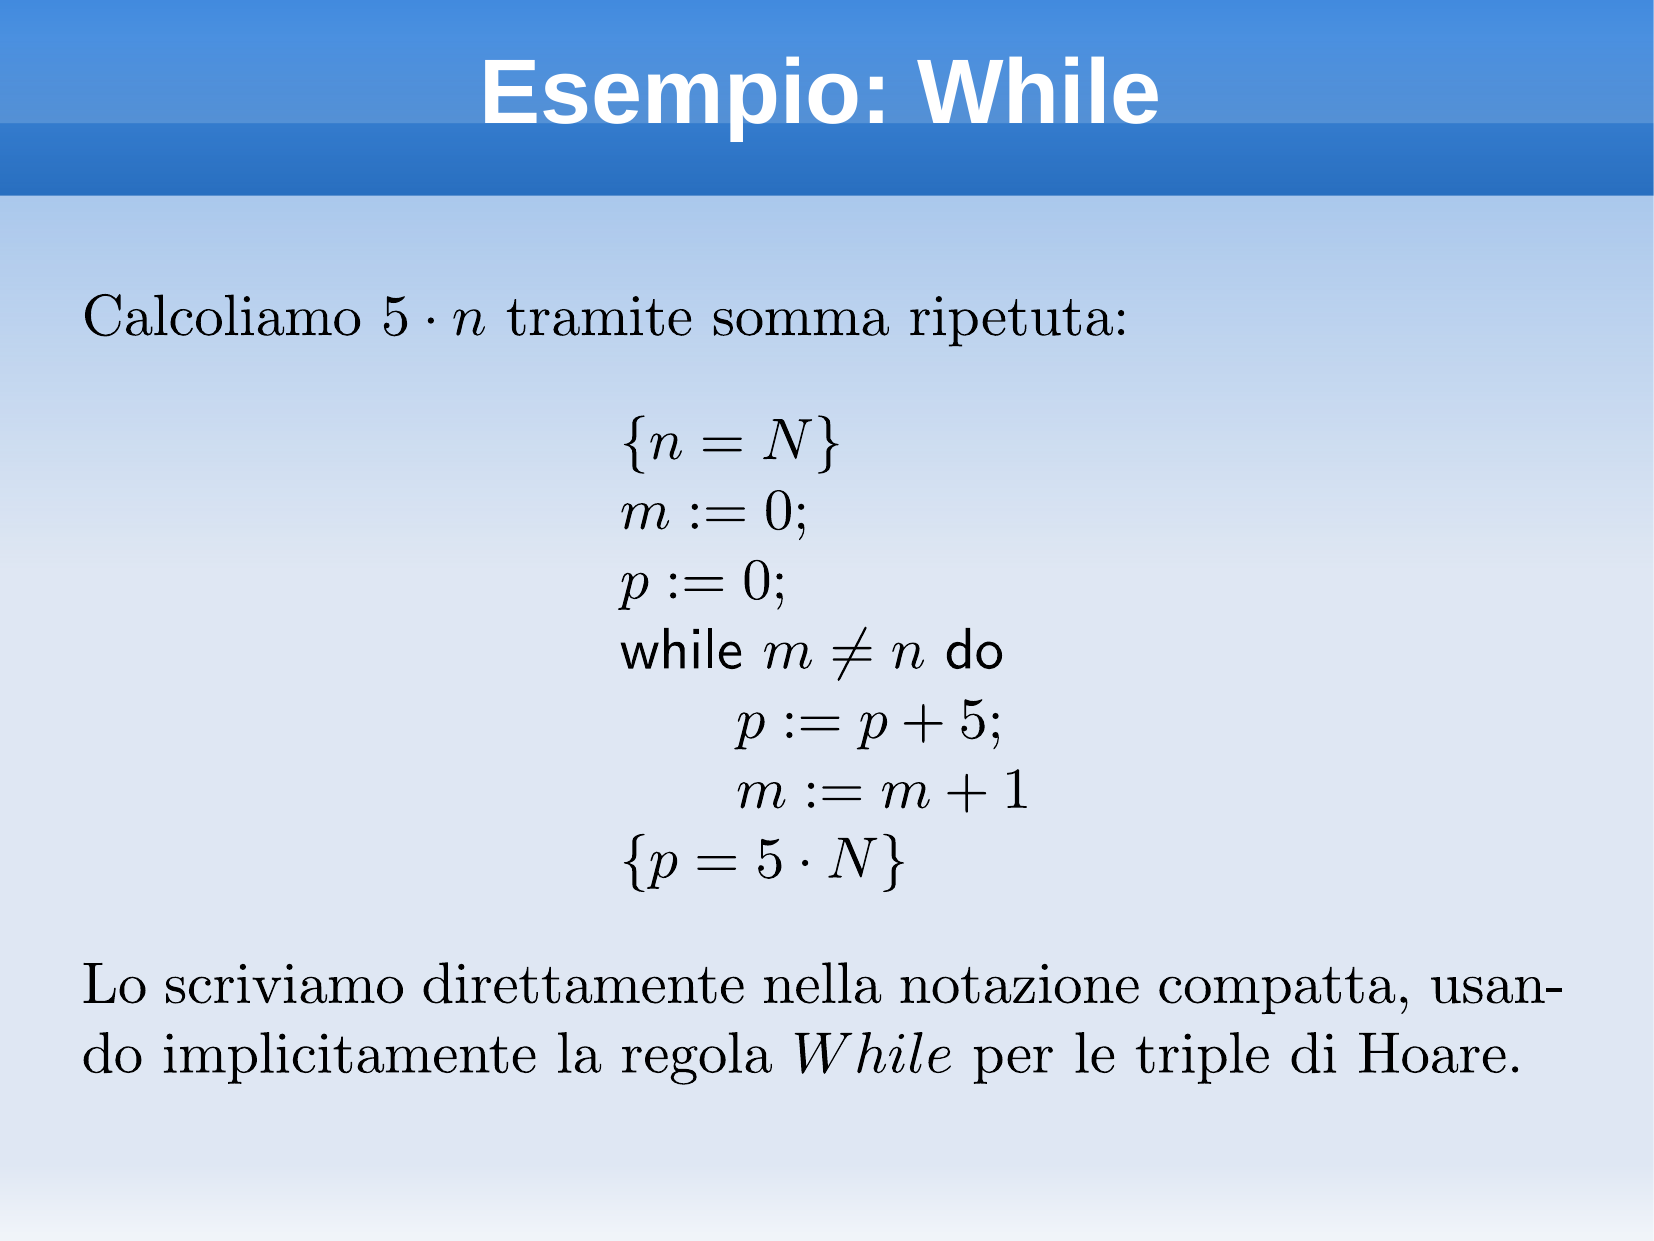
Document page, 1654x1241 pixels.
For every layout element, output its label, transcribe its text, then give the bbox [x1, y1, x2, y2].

title Esempio: While [76, 0, 1565, 196]
text_box [81, 293, 1565, 1085]
picture [0, 0, 1654, 1241]
